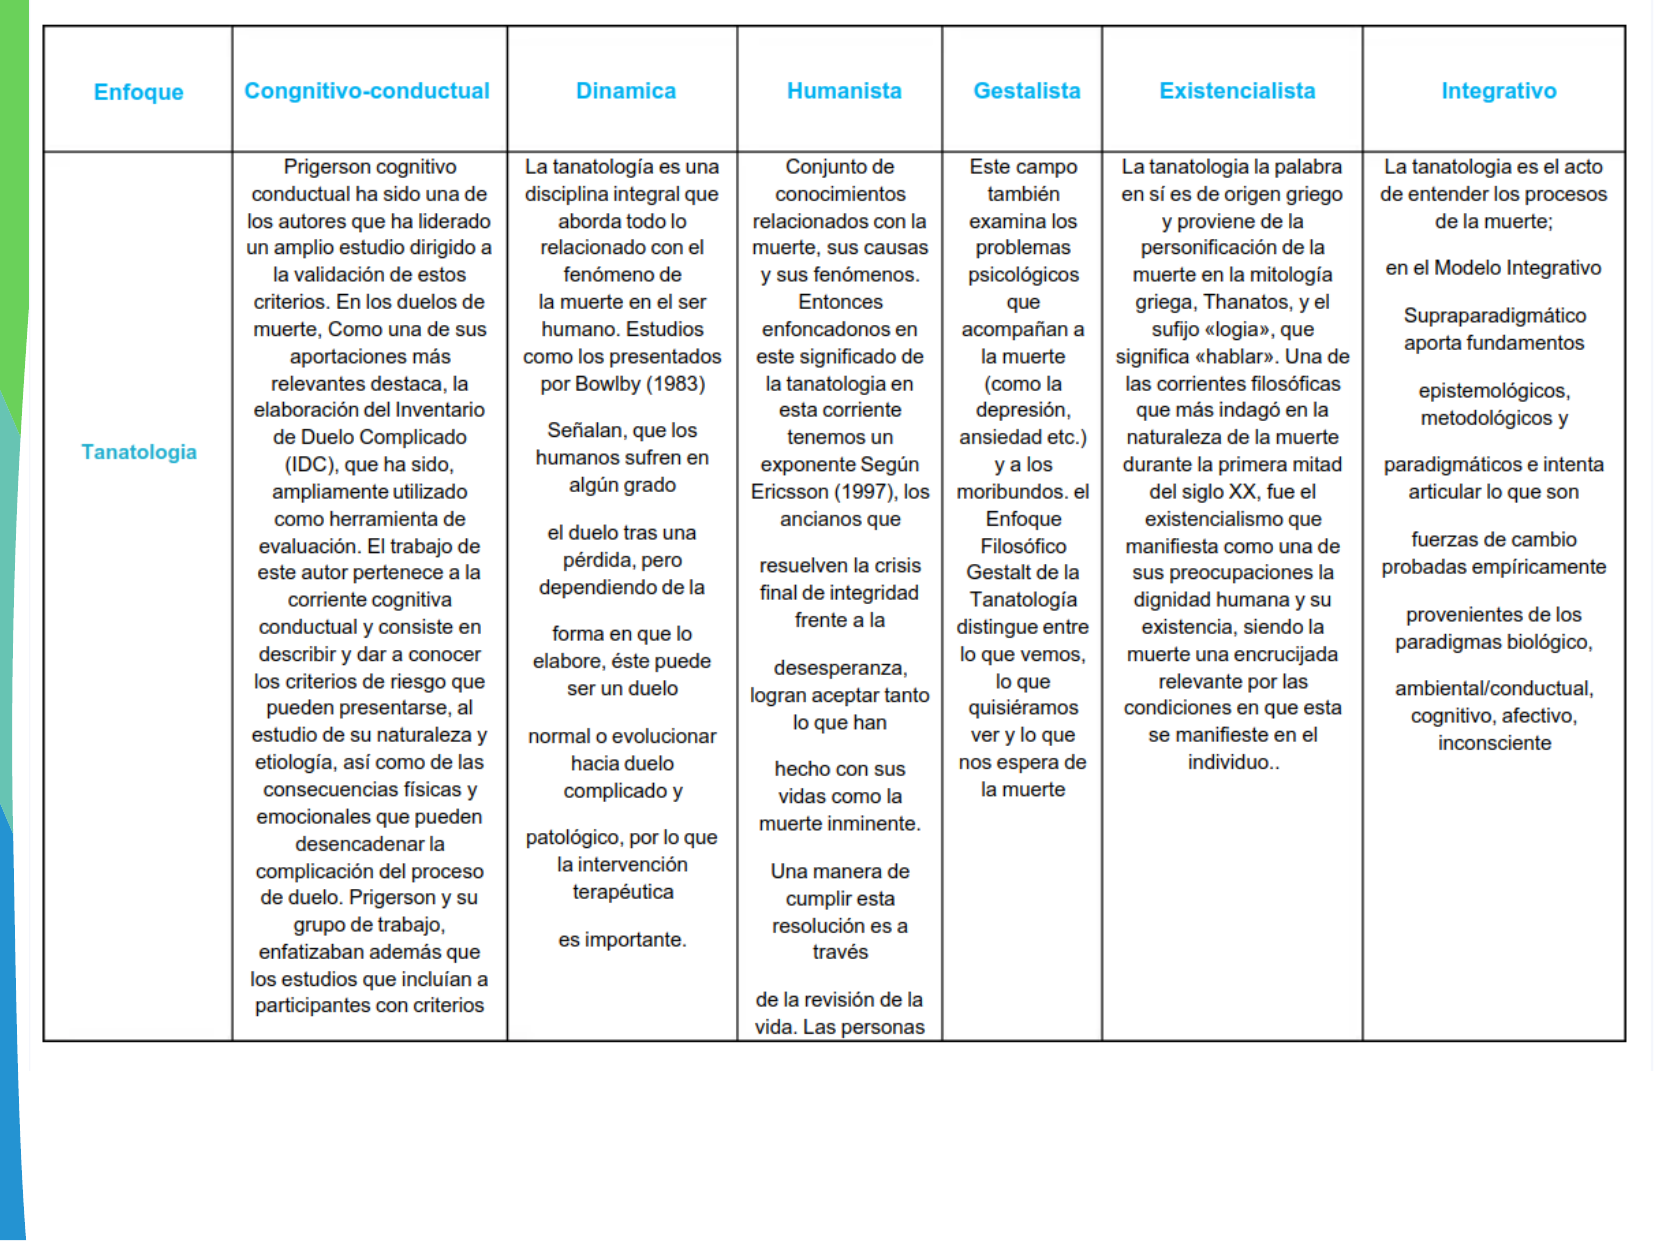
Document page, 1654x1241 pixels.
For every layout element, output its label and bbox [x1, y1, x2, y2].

picture [29, 0, 1654, 1071]
